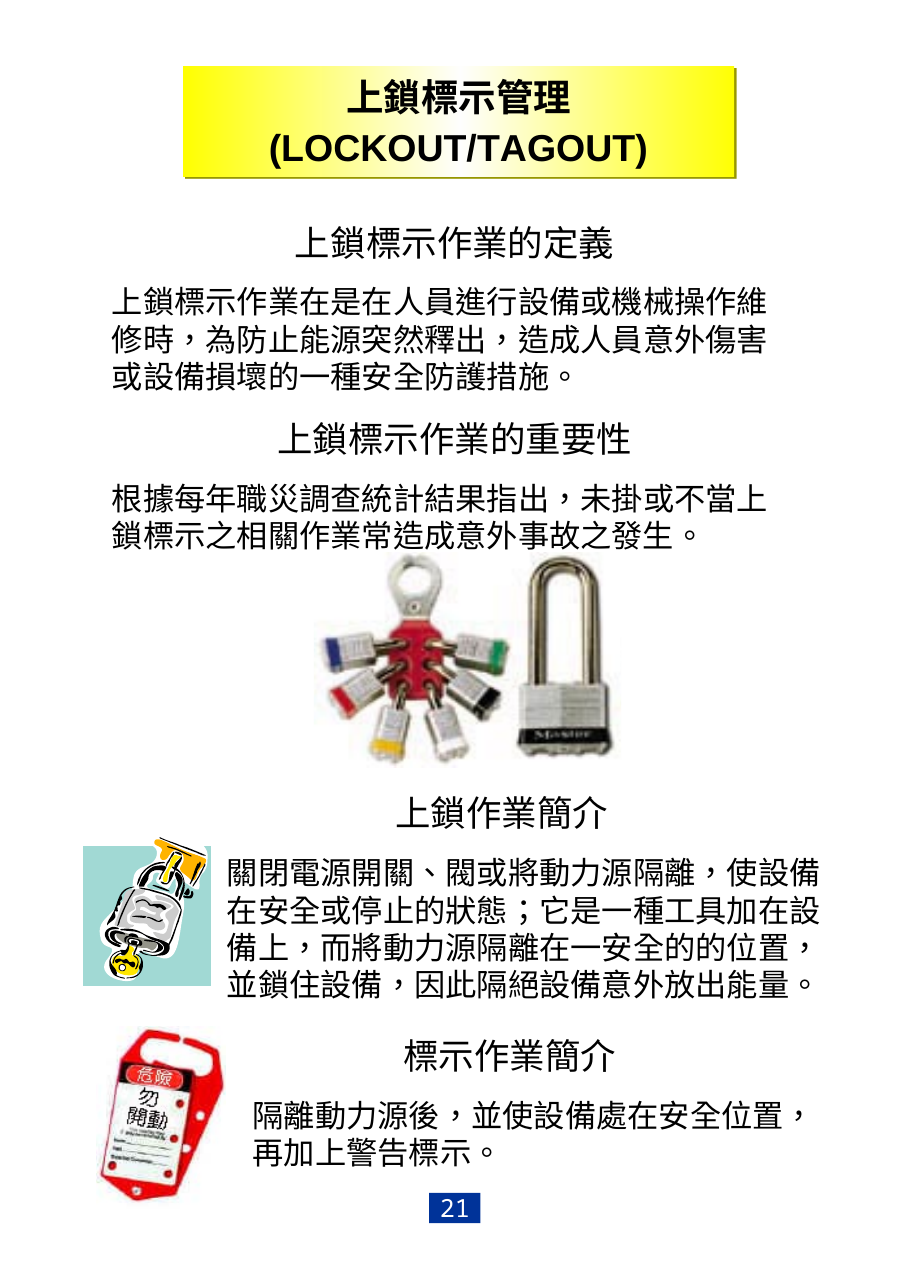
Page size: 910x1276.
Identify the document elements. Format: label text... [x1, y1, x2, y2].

text_box 上鎖標示作業的定義 上鎖標示作業在是在人員進行設備或機械操作維修時，為防止能源突然釋出，造成人員意外傷害或設備損壞的一種安全防護措施。 上鎖標示作業的重要性 根據每年職災調查統計結果指出，未掛或不當上鎖標示之相關作業常造成意外事故之發生。 [96, 212, 814, 562]
picture [96, 1026, 226, 1209]
picture [83, 832, 214, 988]
text_box 標示作業簡介 隔離動力源後，並使設備處在安全位置，再加上警告標示。 [236, 1026, 840, 1179]
text_box 上鎖標示管理 (LOCKOUT/TAGOUT) [183, 66, 735, 177]
text_box 21 [429, 1192, 481, 1224]
picture [313, 552, 622, 768]
text_box 上鎖作業簡介 關閉電源開關、閥或將動力源隔離，使設備在安全或停止的狀態；它是一種工具加在設備上，而將動力源隔離在一安全的的位置，並鎖住設備，因此隔絕設備意外放出能量。 [211, 783, 865, 1012]
